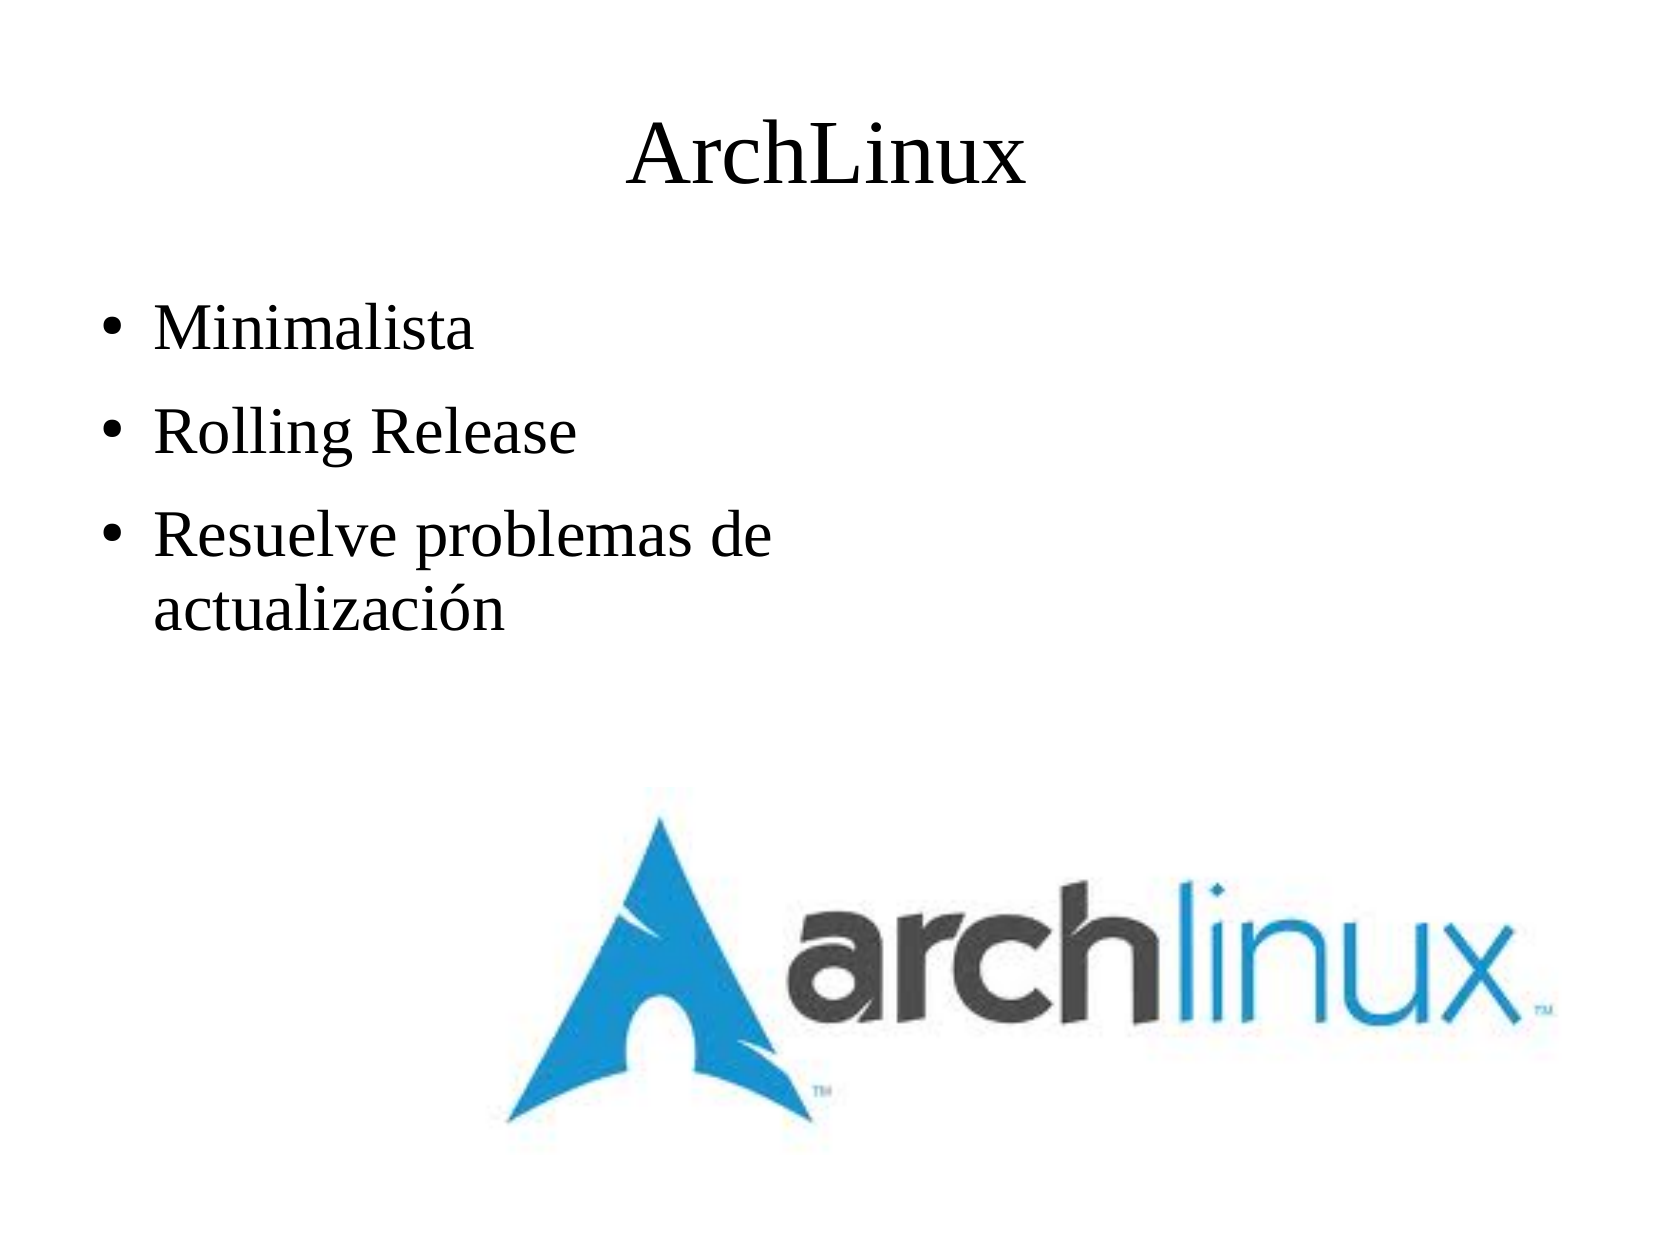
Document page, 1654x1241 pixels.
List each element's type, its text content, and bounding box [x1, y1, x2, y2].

list Minimalista Rolling Release Resuelve problemas de actualización [82, 290, 809, 1010]
title ArchLinux [82, 49, 1571, 257]
picture [465, 787, 1576, 1156]
